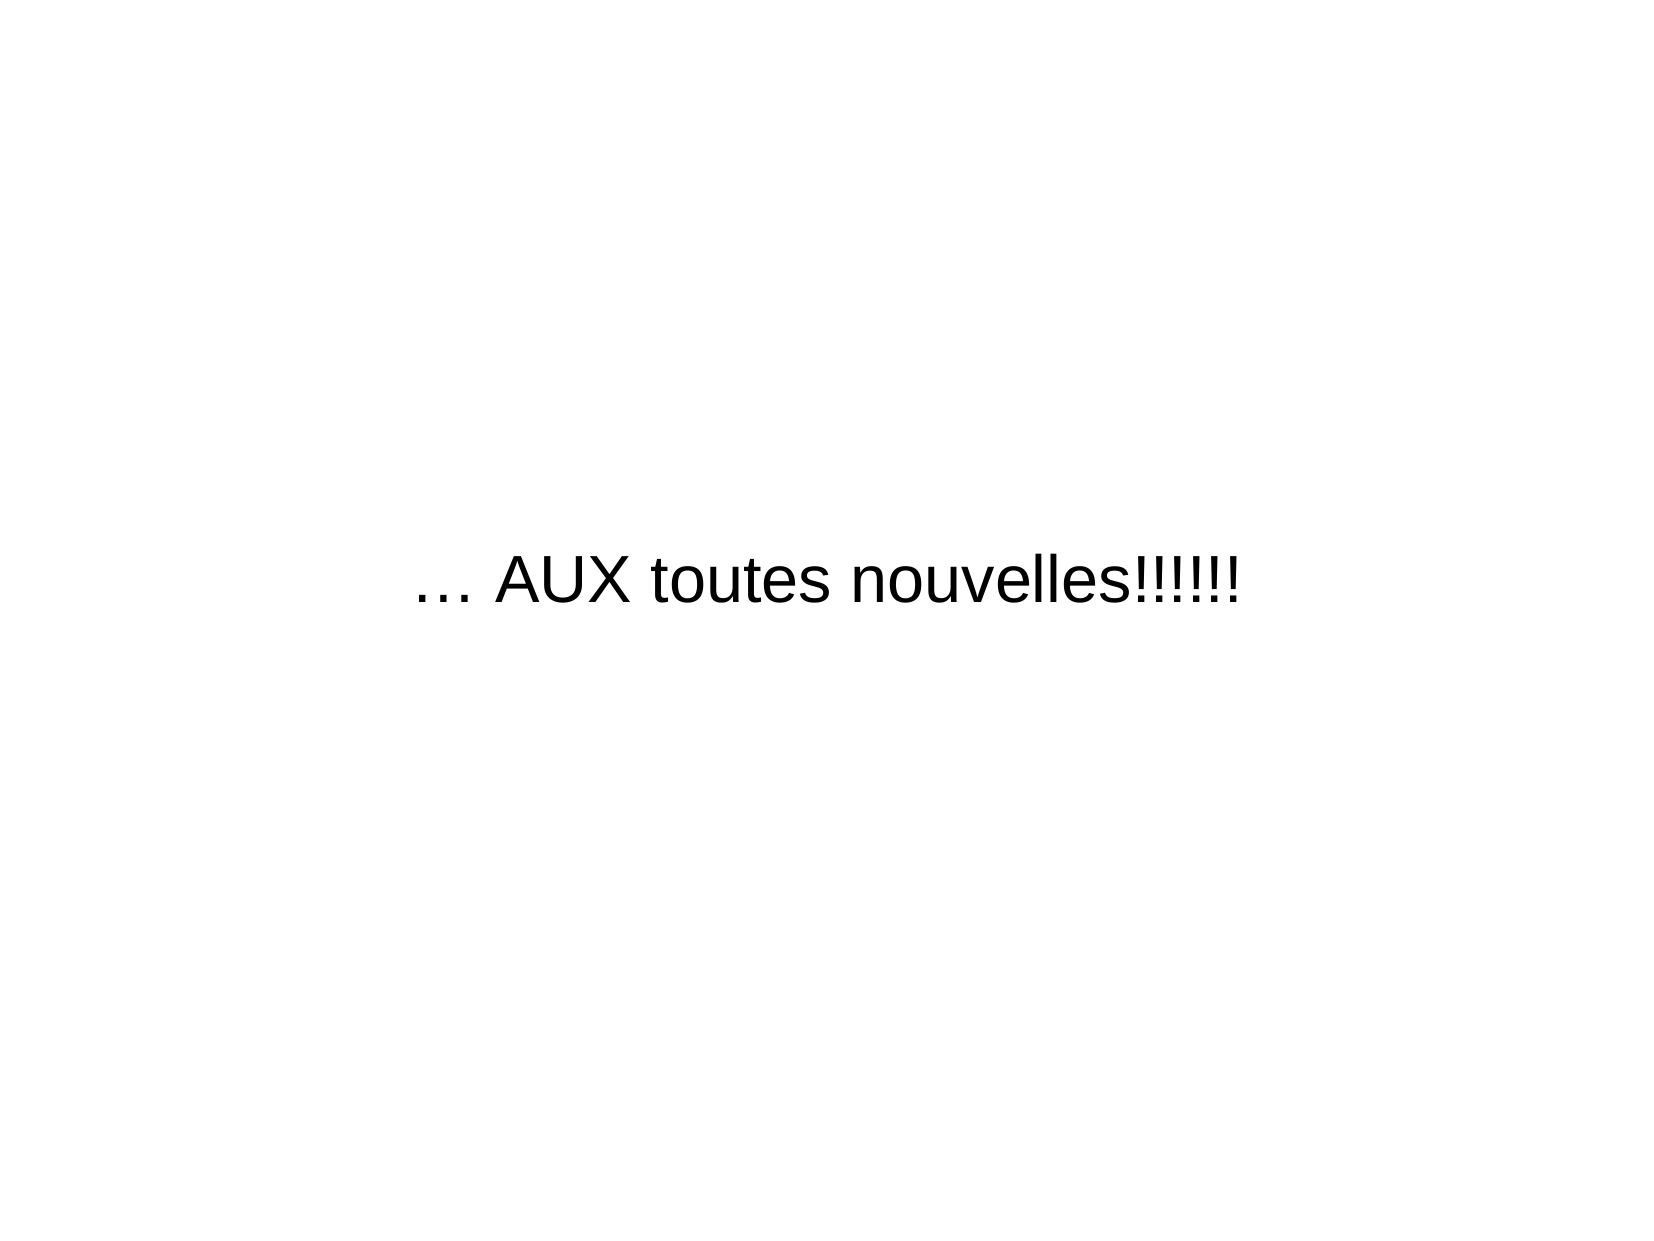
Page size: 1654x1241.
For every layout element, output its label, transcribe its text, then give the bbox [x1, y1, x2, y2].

subtitle … AUX toutes nouvelles!!!!!! [82, 56, 1571, 1102]
